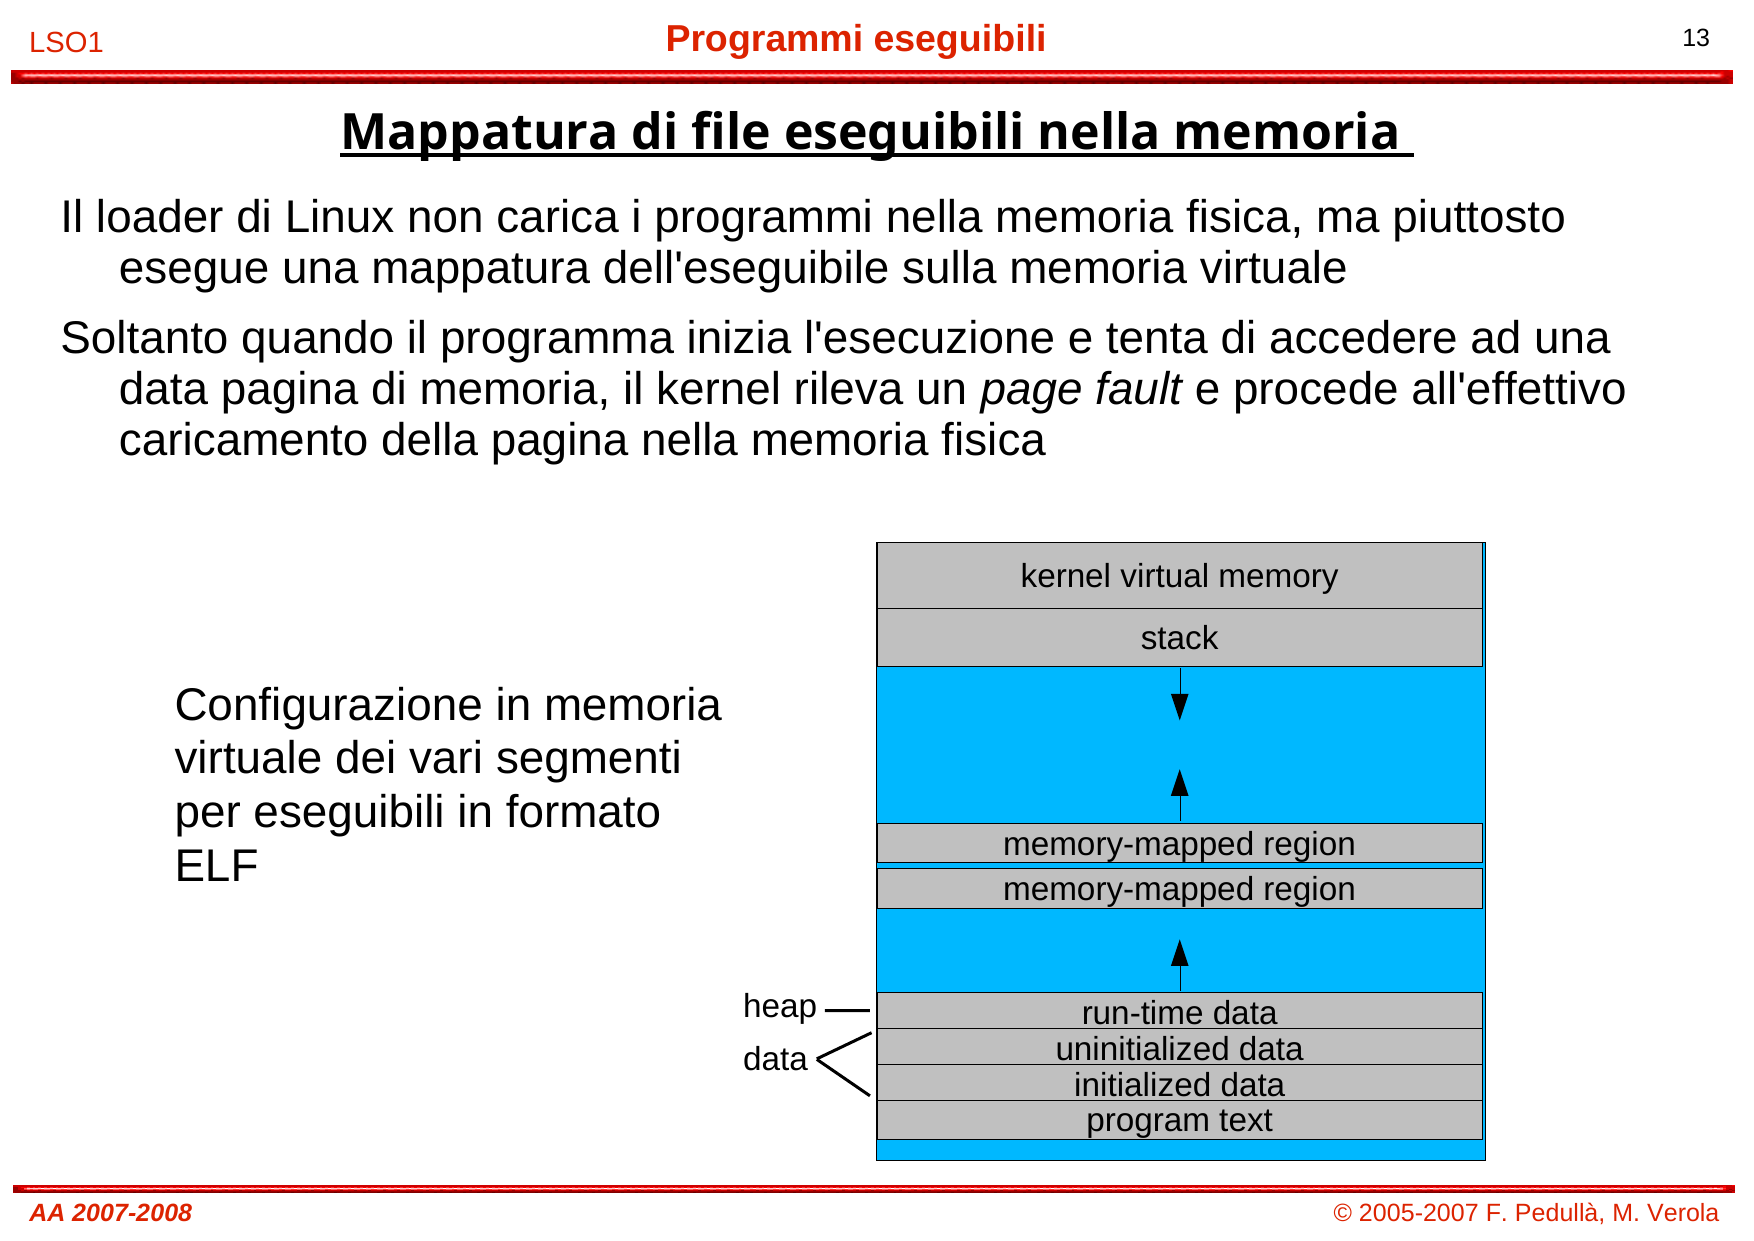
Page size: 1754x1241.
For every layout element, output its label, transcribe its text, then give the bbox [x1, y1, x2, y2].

text_box data [743, 1038, 808, 1081]
picture [11, 70, 1733, 84]
text_box heap [743, 985, 818, 1028]
text_box Configurazione in memoria virtuale dei vari segmenti per eseguibili in formato ELF [164, 605, 733, 962]
text_box kernel virtual memory [877, 542, 1483, 608]
list Il loader di Linux non carica i programmi nella memoria fisica, ma piuttosto esegue una mappatura dell'eseguibile sulla memoria virtuale Soltanto quando il programma inizia l'esecuzione e tenta di accedere ad una data pagina di memoria, il kernel rileva un page fault e procede all'effettivo caricamento della pagina nella memoria fisica [40, 182, 1678, 504]
text_box memory-mapped region [877, 823, 1483, 863]
text_box [876, 542, 1486, 1161]
text_box initialized data [877, 1064, 1483, 1100]
text_box uninitialized data [877, 1028, 1483, 1064]
picture [13, 1185, 1735, 1193]
text_box run-time data [877, 992, 1483, 1028]
text_box memory-mapped region [877, 868, 1483, 909]
text_box program text [877, 1100, 1483, 1140]
title Mappatura di file eseguibili nella memoria [289, 84, 1465, 180]
text_box stack [877, 608, 1483, 667]
